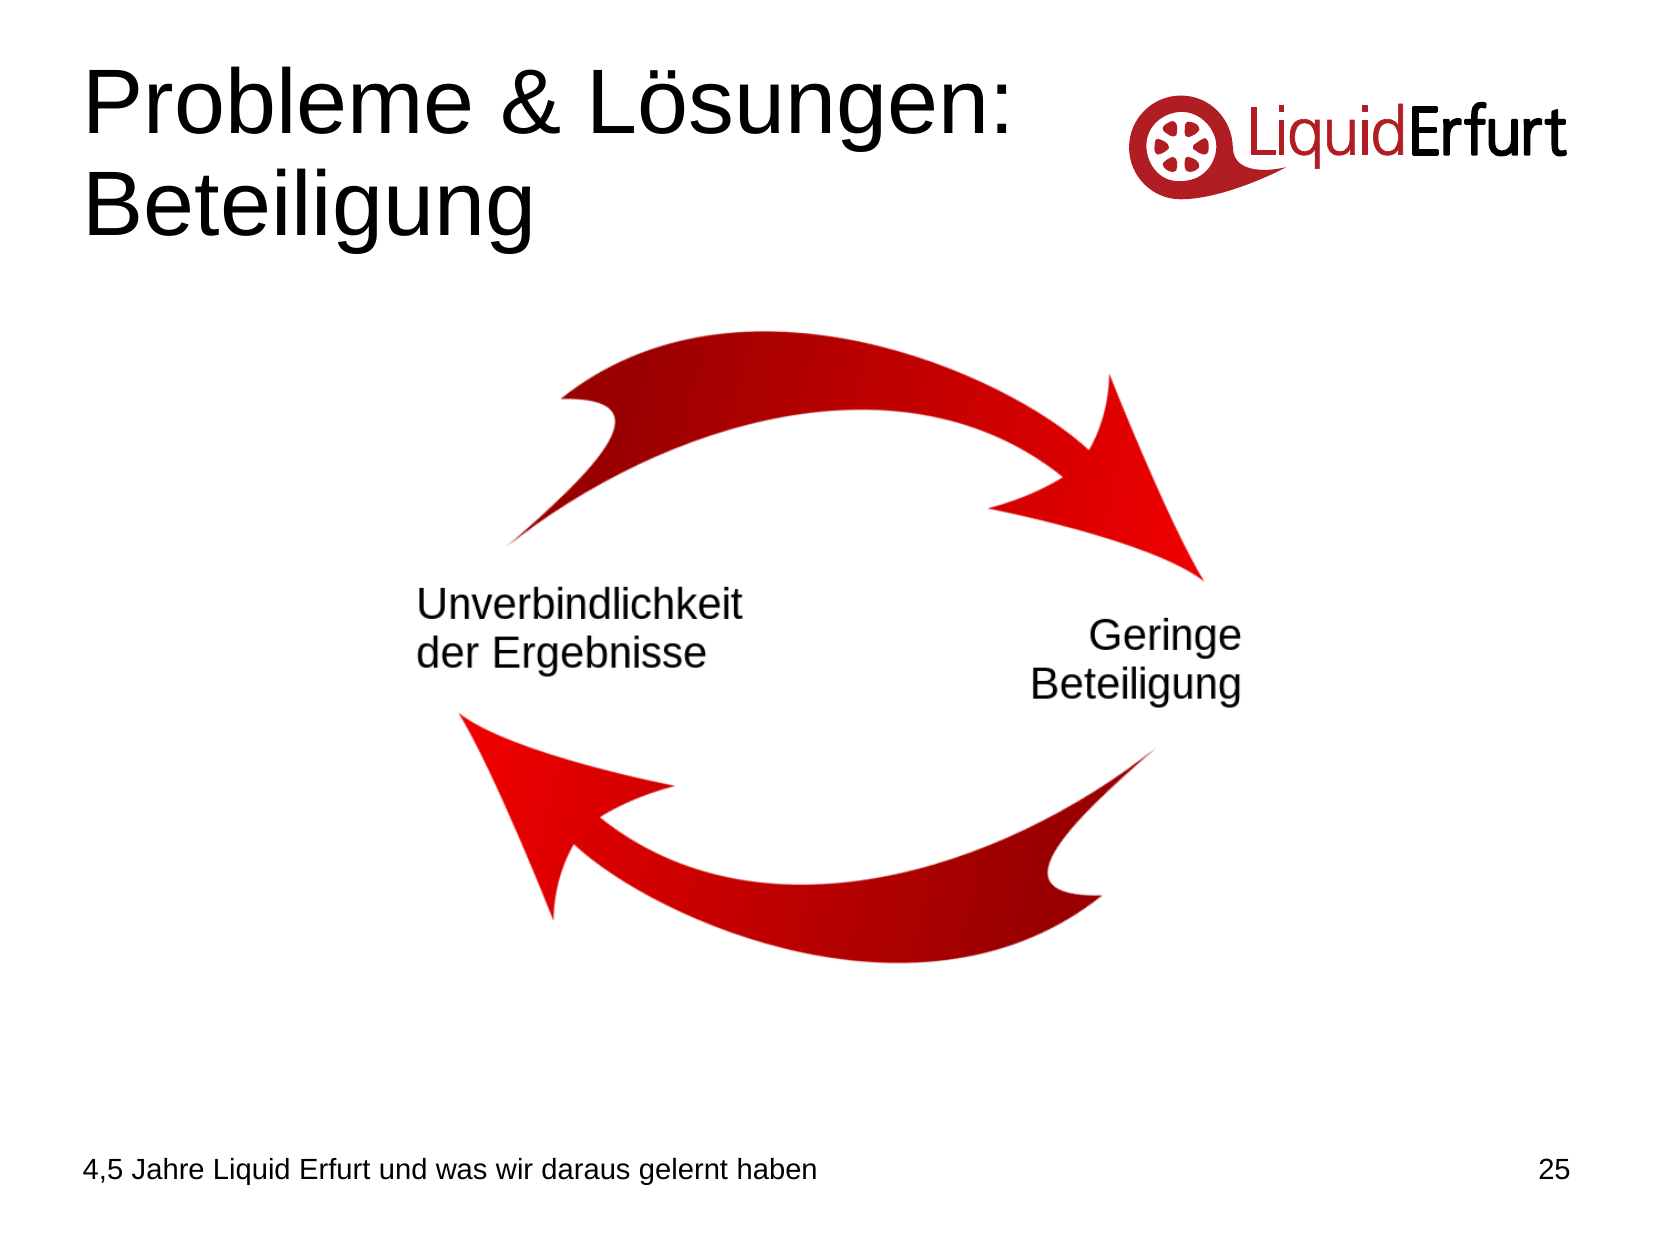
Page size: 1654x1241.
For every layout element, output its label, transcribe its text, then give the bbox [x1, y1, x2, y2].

picture [384, 290, 1270, 1010]
title Probleme & Lösungen: Beteiligung [82, 49, 1571, 257]
